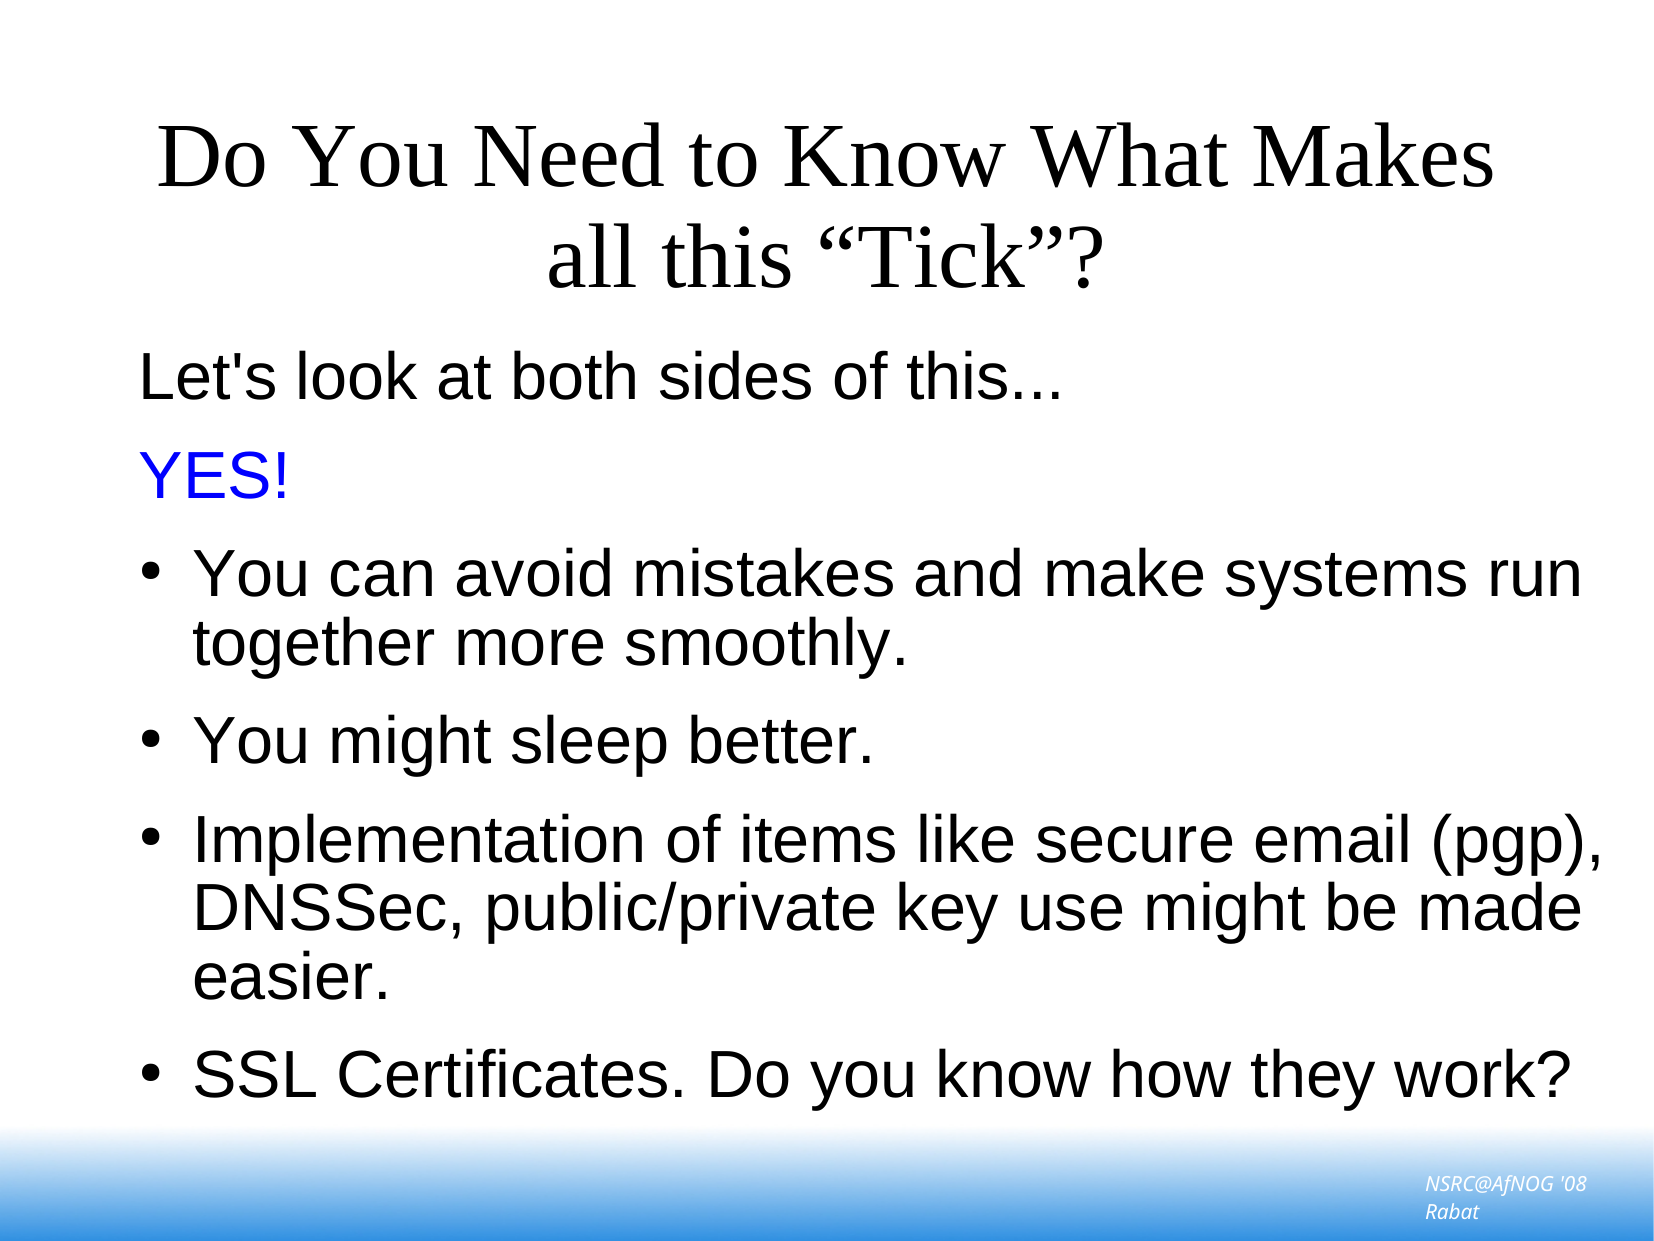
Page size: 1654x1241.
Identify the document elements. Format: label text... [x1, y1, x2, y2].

title Do You Need to Know What Makes all this “Tick”? [121, 102, 1534, 310]
picture [0, 1124, 1654, 1241]
list Let's look at both sides of this... YES! You can avoid mistakes and make systems run together more smoothly. You might sleep better. Implementation of items like secure email (pgp), DNSSec, public/private key use might be made easier. SSL Certificates. Do you know how they work? [121, 344, 1613, 1127]
